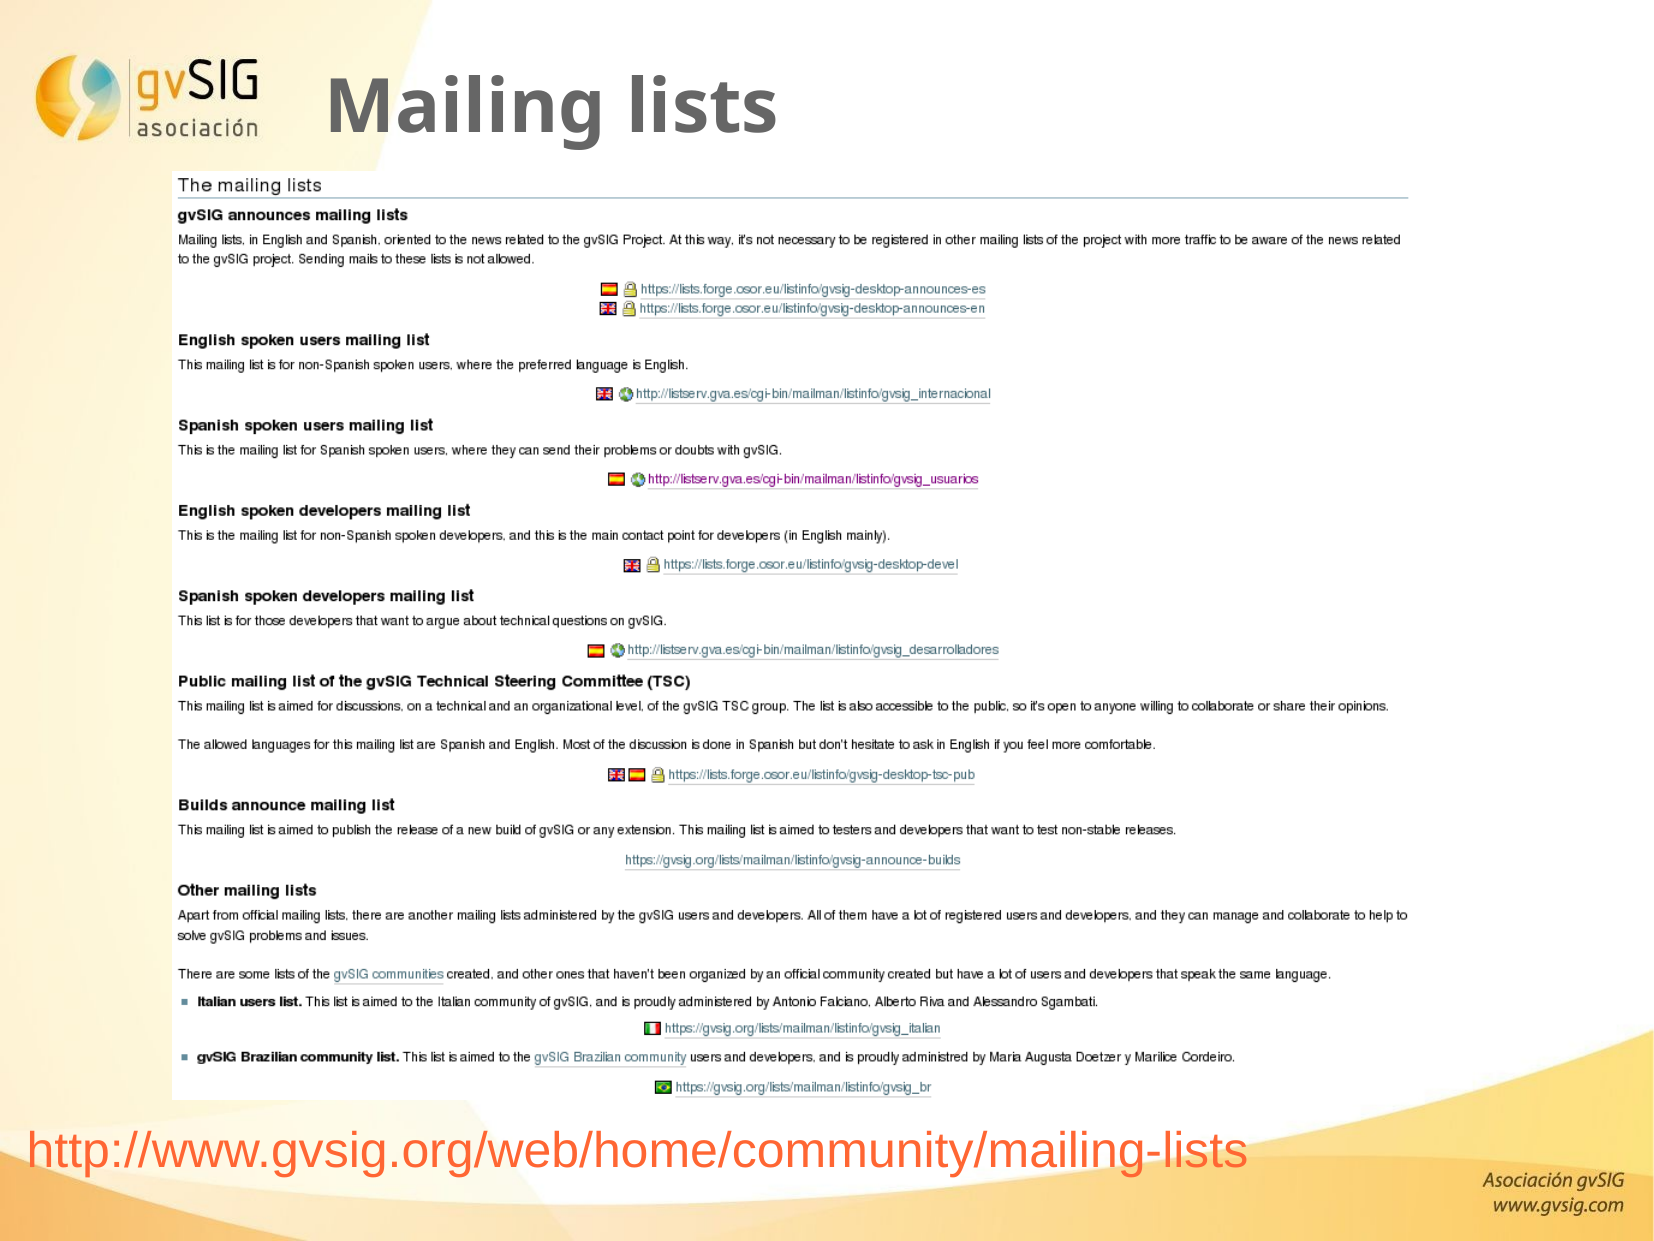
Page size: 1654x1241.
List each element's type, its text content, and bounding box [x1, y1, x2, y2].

picture [0, 0, 1654, 1241]
text_box http://www.gvsig.org/web/home/community/mailing-lists [11, 1115, 1385, 1186]
title Mailing lists [324, 29, 1625, 178]
